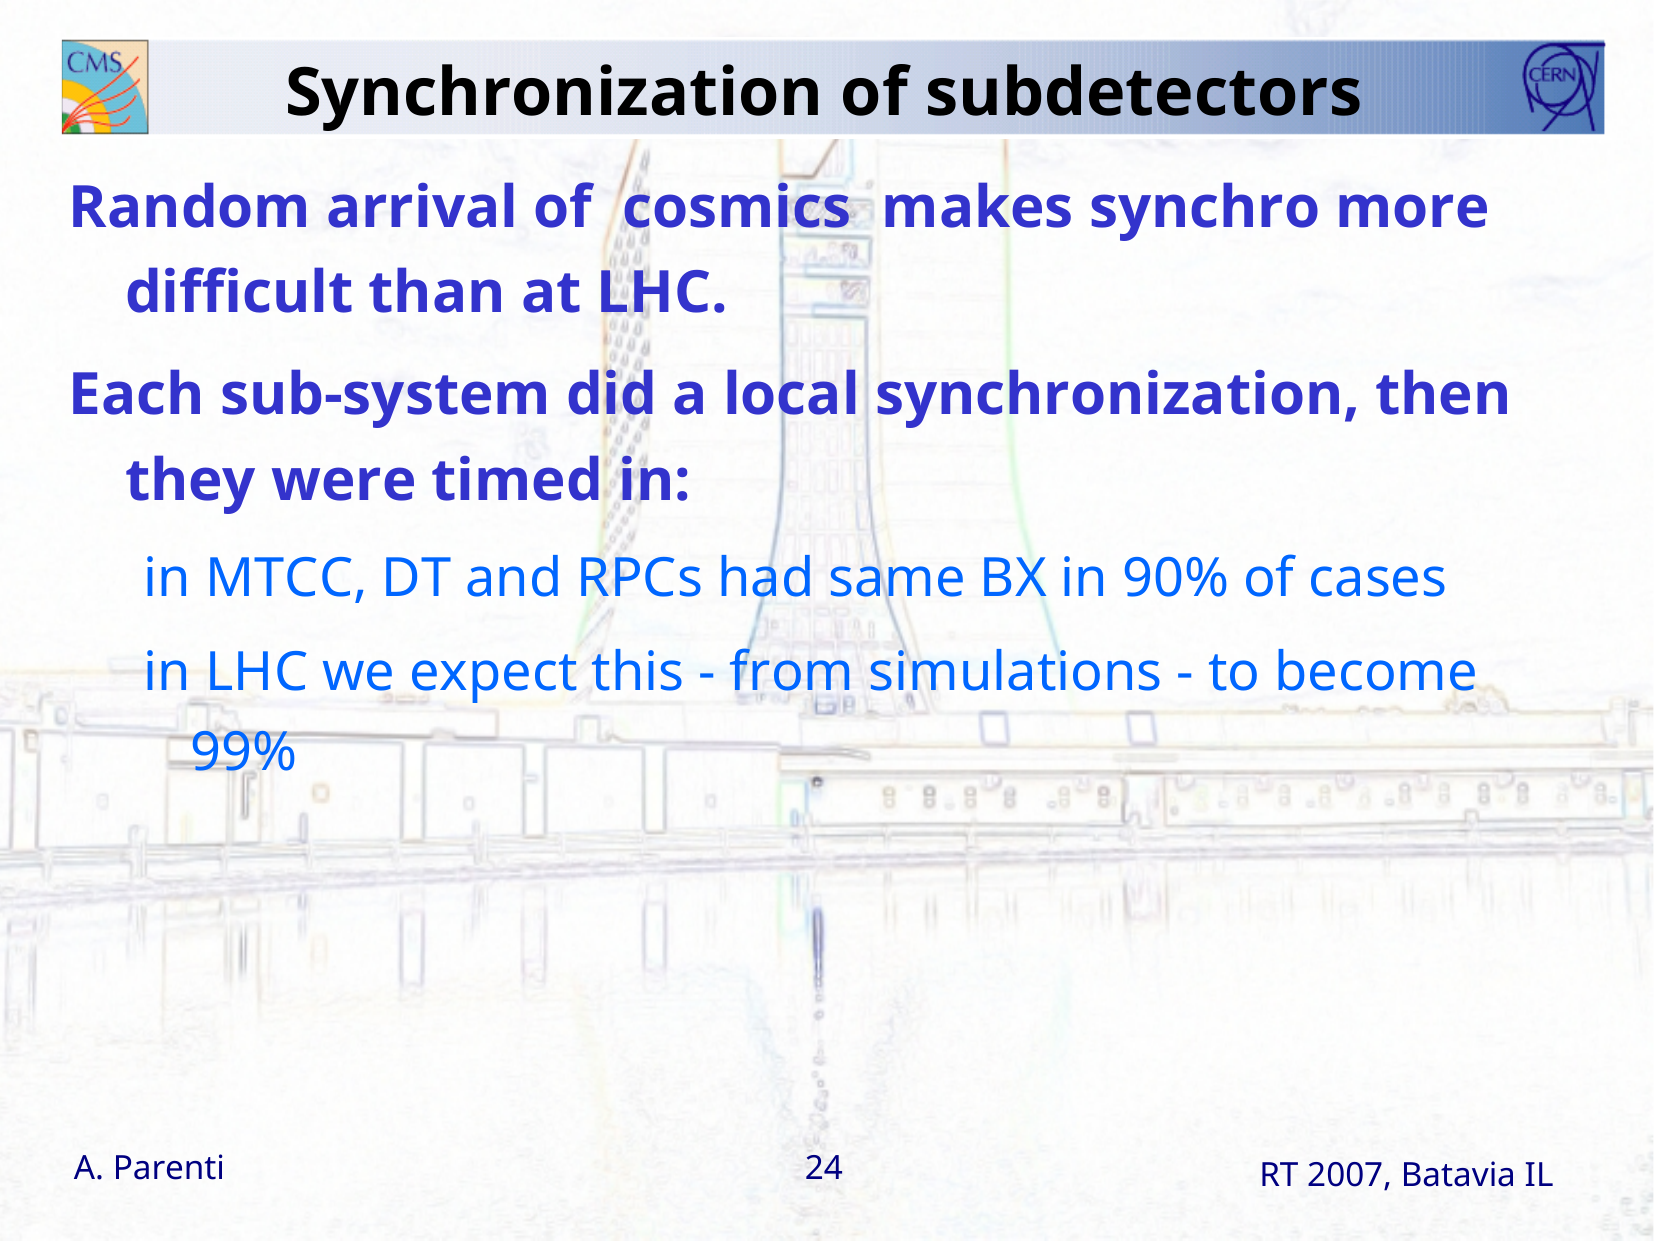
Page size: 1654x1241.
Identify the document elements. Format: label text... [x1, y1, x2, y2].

picture [0, 0, 1654, 1241]
list Random arrival of cosmics makes synchro more difficult than at LHC. Each sub-system did a local synchronization, then they were timed in: in MTCC, DT and RPCs had same BX in 90% of cases in LHC we expect this - from simulations - to become 99% [68, 158, 1585, 1126]
title Synchronization of subdetectors [149, 42, 1499, 132]
